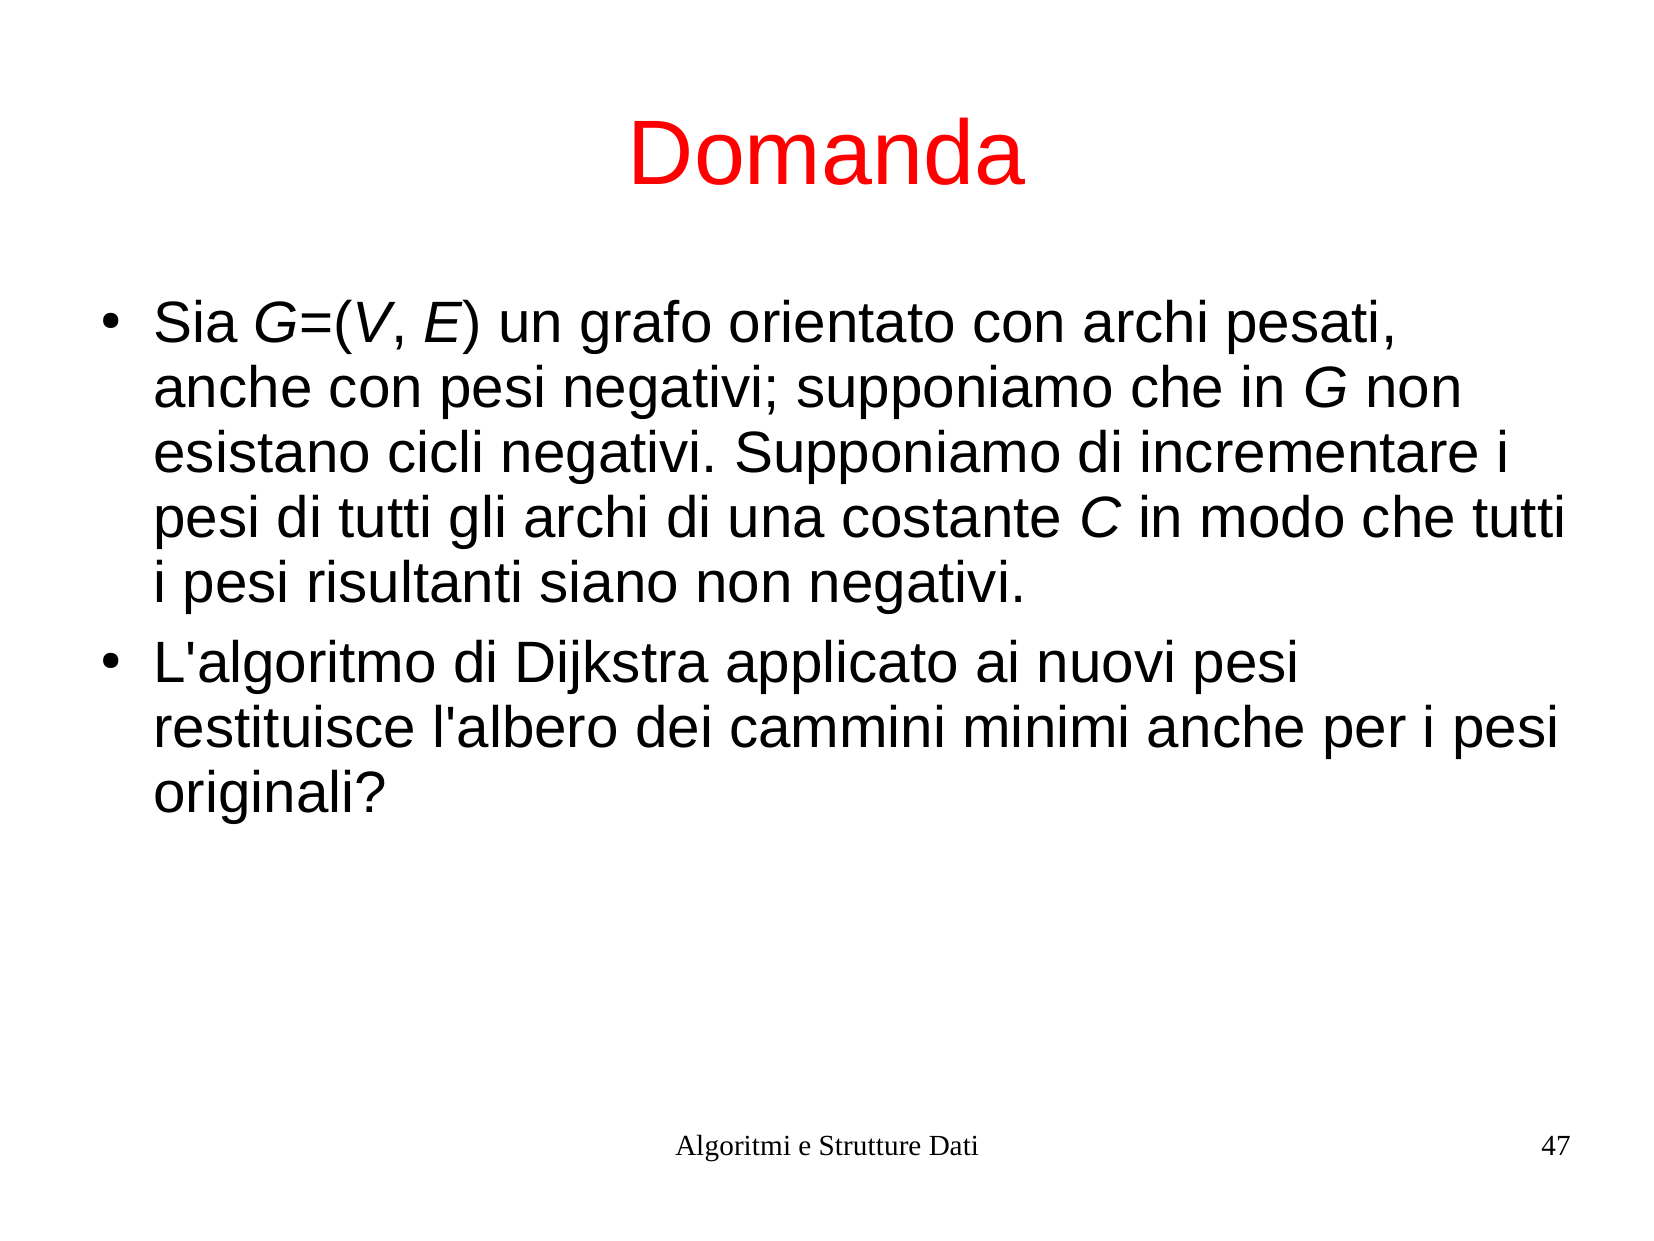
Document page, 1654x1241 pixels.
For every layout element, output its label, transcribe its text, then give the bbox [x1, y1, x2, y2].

list Sia G=(V, E) un grafo orientato con archi pesati, anche con pesi negativi; supponiamo che in G non esistano cicli negativi. Supponiamo di incrementare i pesi di tutti gli archi di una costante C in modo che tutti i pesi risultanti siano non negativi. L'algoritmo di Dijkstra applicato ai nuovi pesi restituisce l'albero dei cammini minimi anche per i pesi originali? [82, 290, 1571, 1109]
title Domanda [82, 49, 1571, 257]
